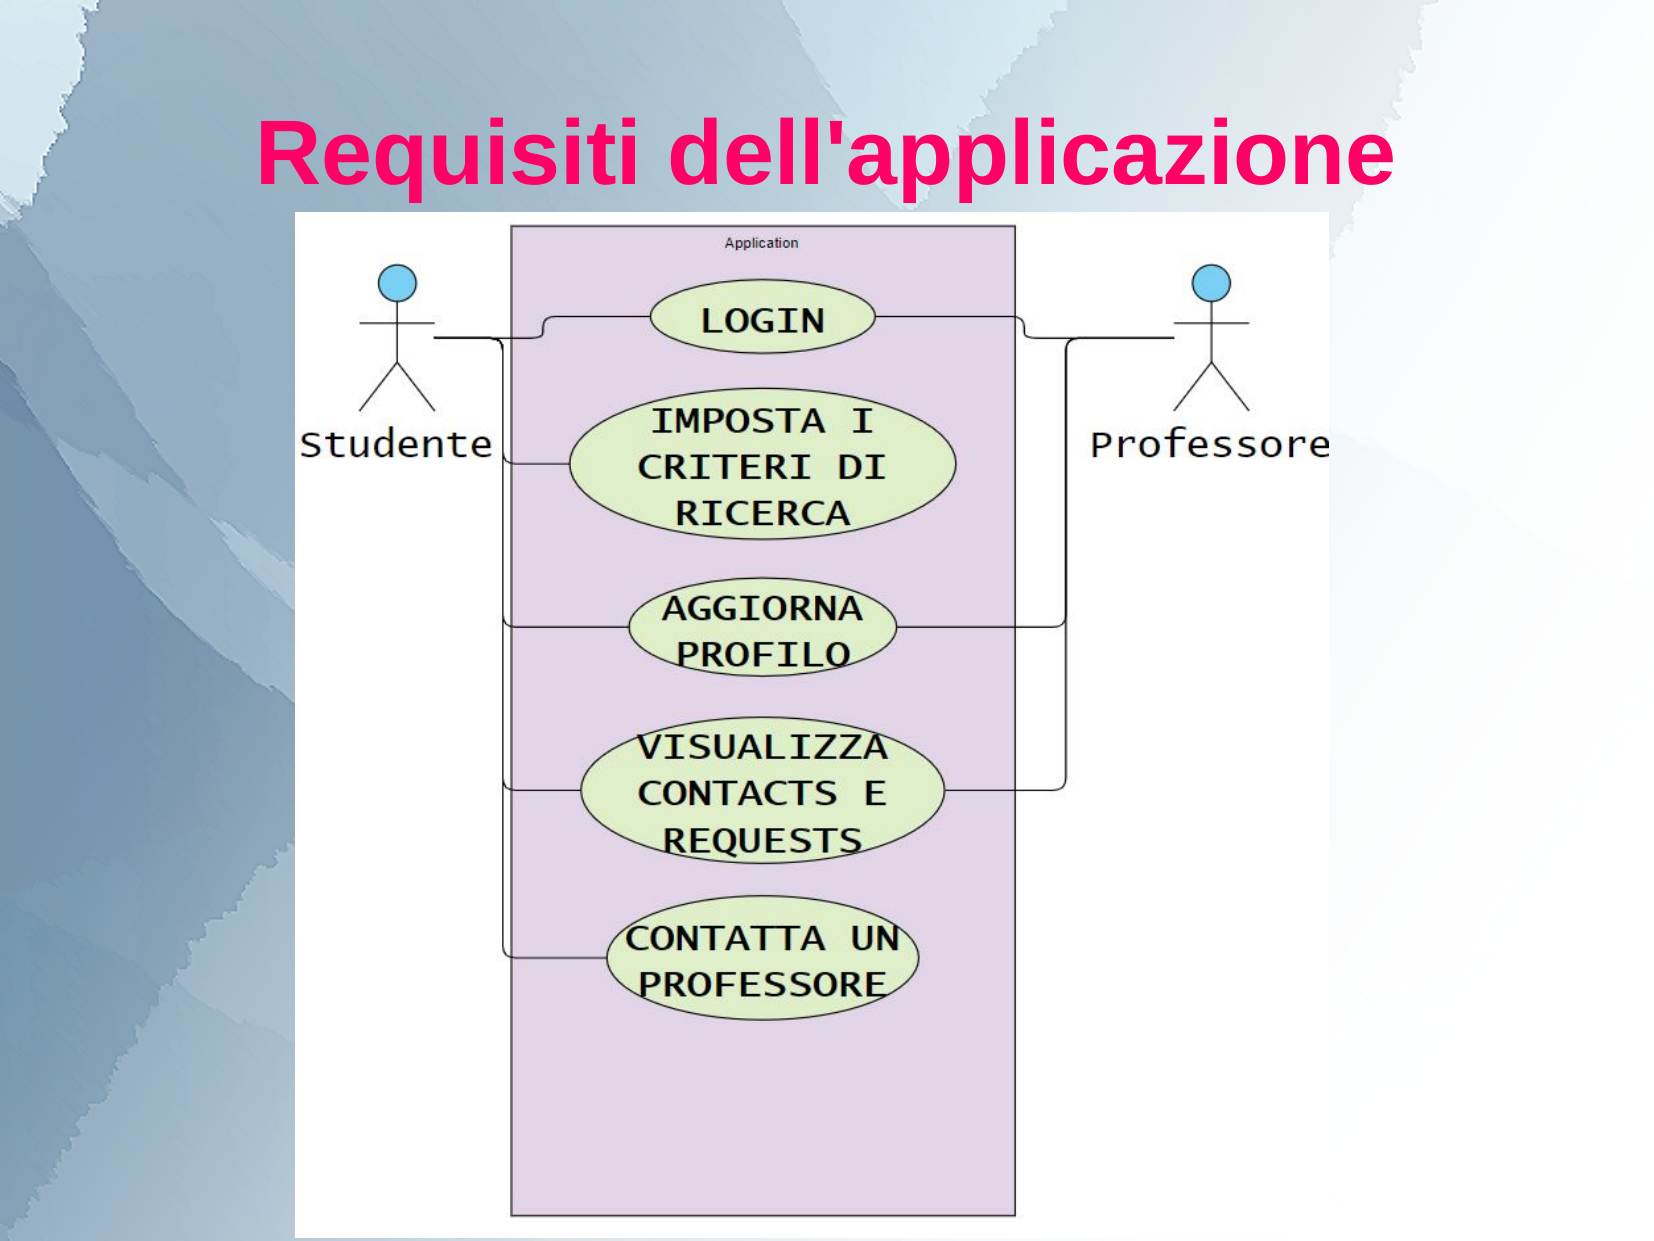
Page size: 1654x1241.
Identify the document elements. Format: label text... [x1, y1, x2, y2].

title Requisiti dell'applicazione [82, 49, 1571, 257]
picture [0, 0, 1654, 1241]
